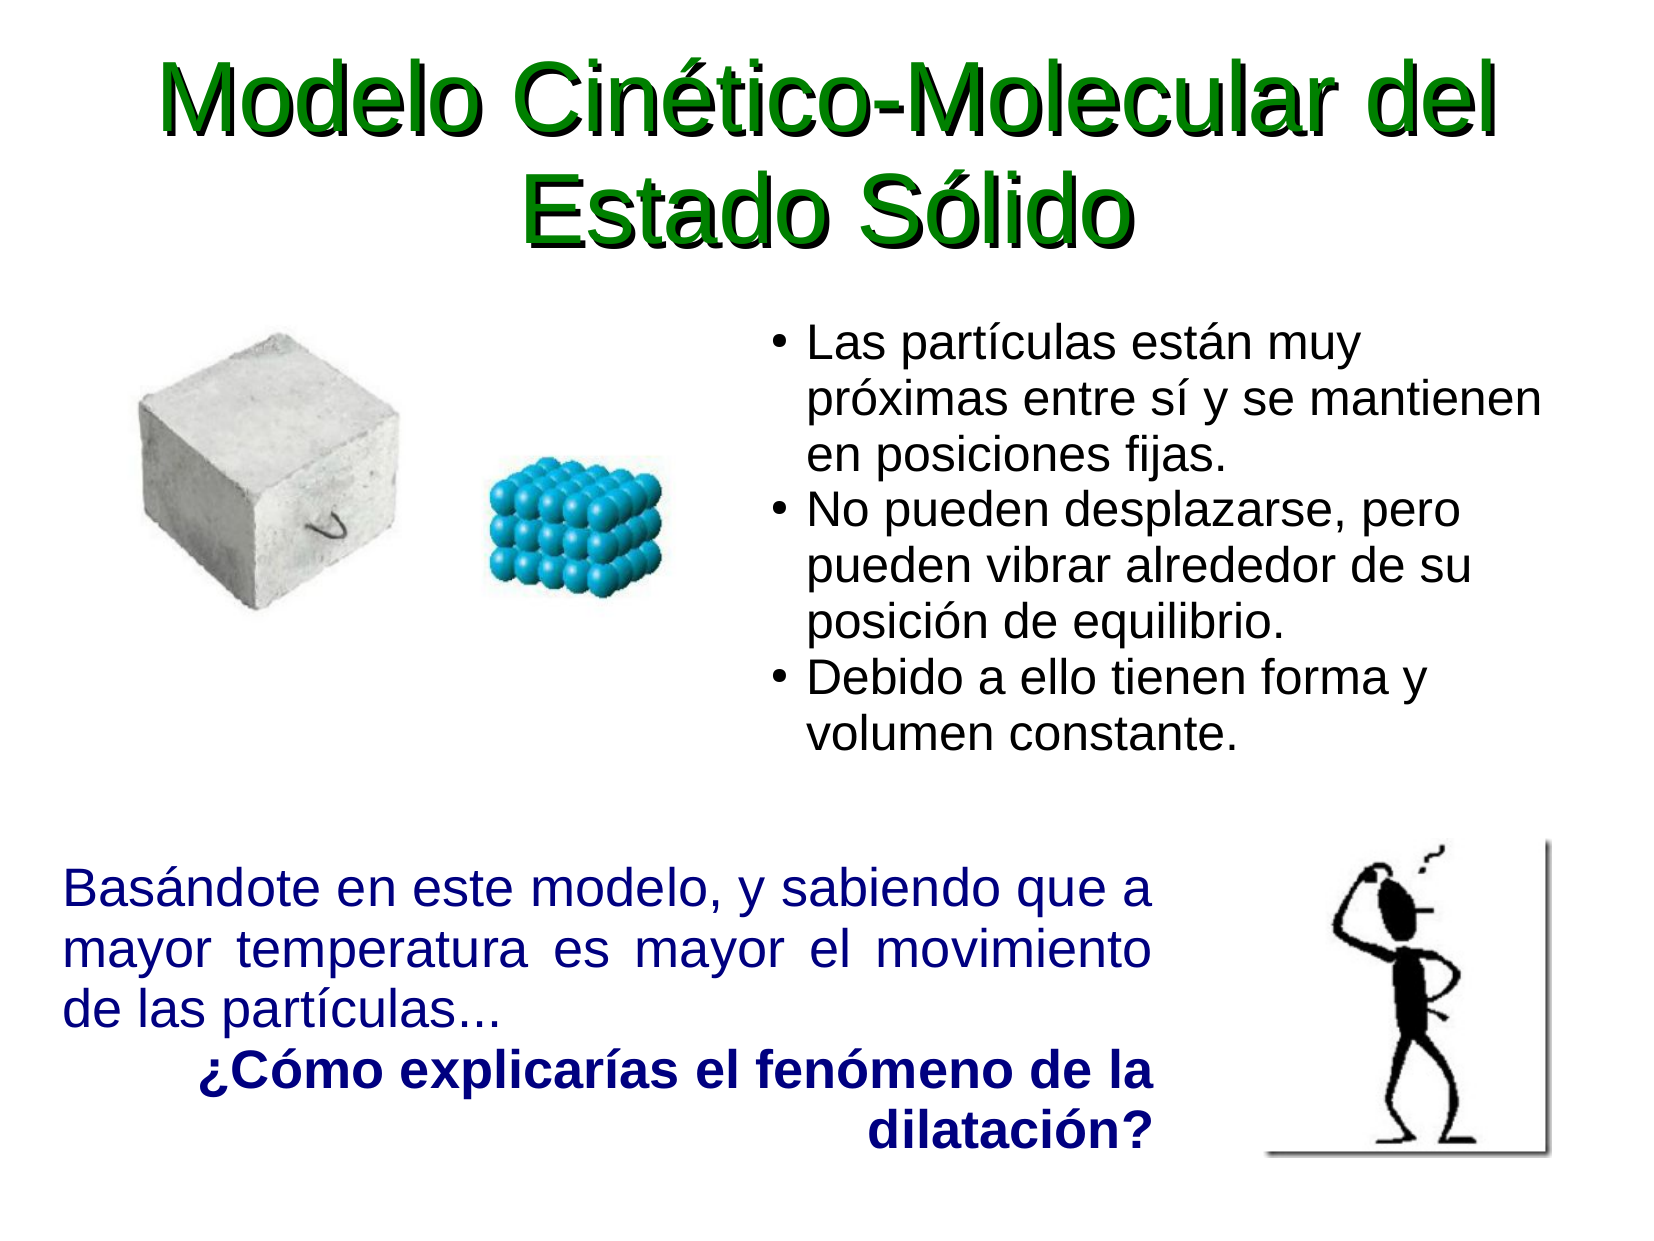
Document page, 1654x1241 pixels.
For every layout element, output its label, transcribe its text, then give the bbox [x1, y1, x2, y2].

picture [75, 295, 756, 638]
text_box Las partículas están muy próximas entre sí y se mantienen en posiciones fijas. No pueden desplazarse, pero pueden vibrar alrededor de su posición de equilibrio. Debido a ello tienen forma y volumen constante. [755, 307, 1560, 780]
text_box Basándote en este modelo, y sabiendo que a mayor temperatura es mayor el movimiento de las partículas... ¿Cómo explicarías el fenómeno de la dilatación? [47, 850, 1170, 1168]
title Modelo Cinético-Molecular del Estado Sólido [82, 41, 1571, 265]
picture [1263, 838, 1552, 1158]
